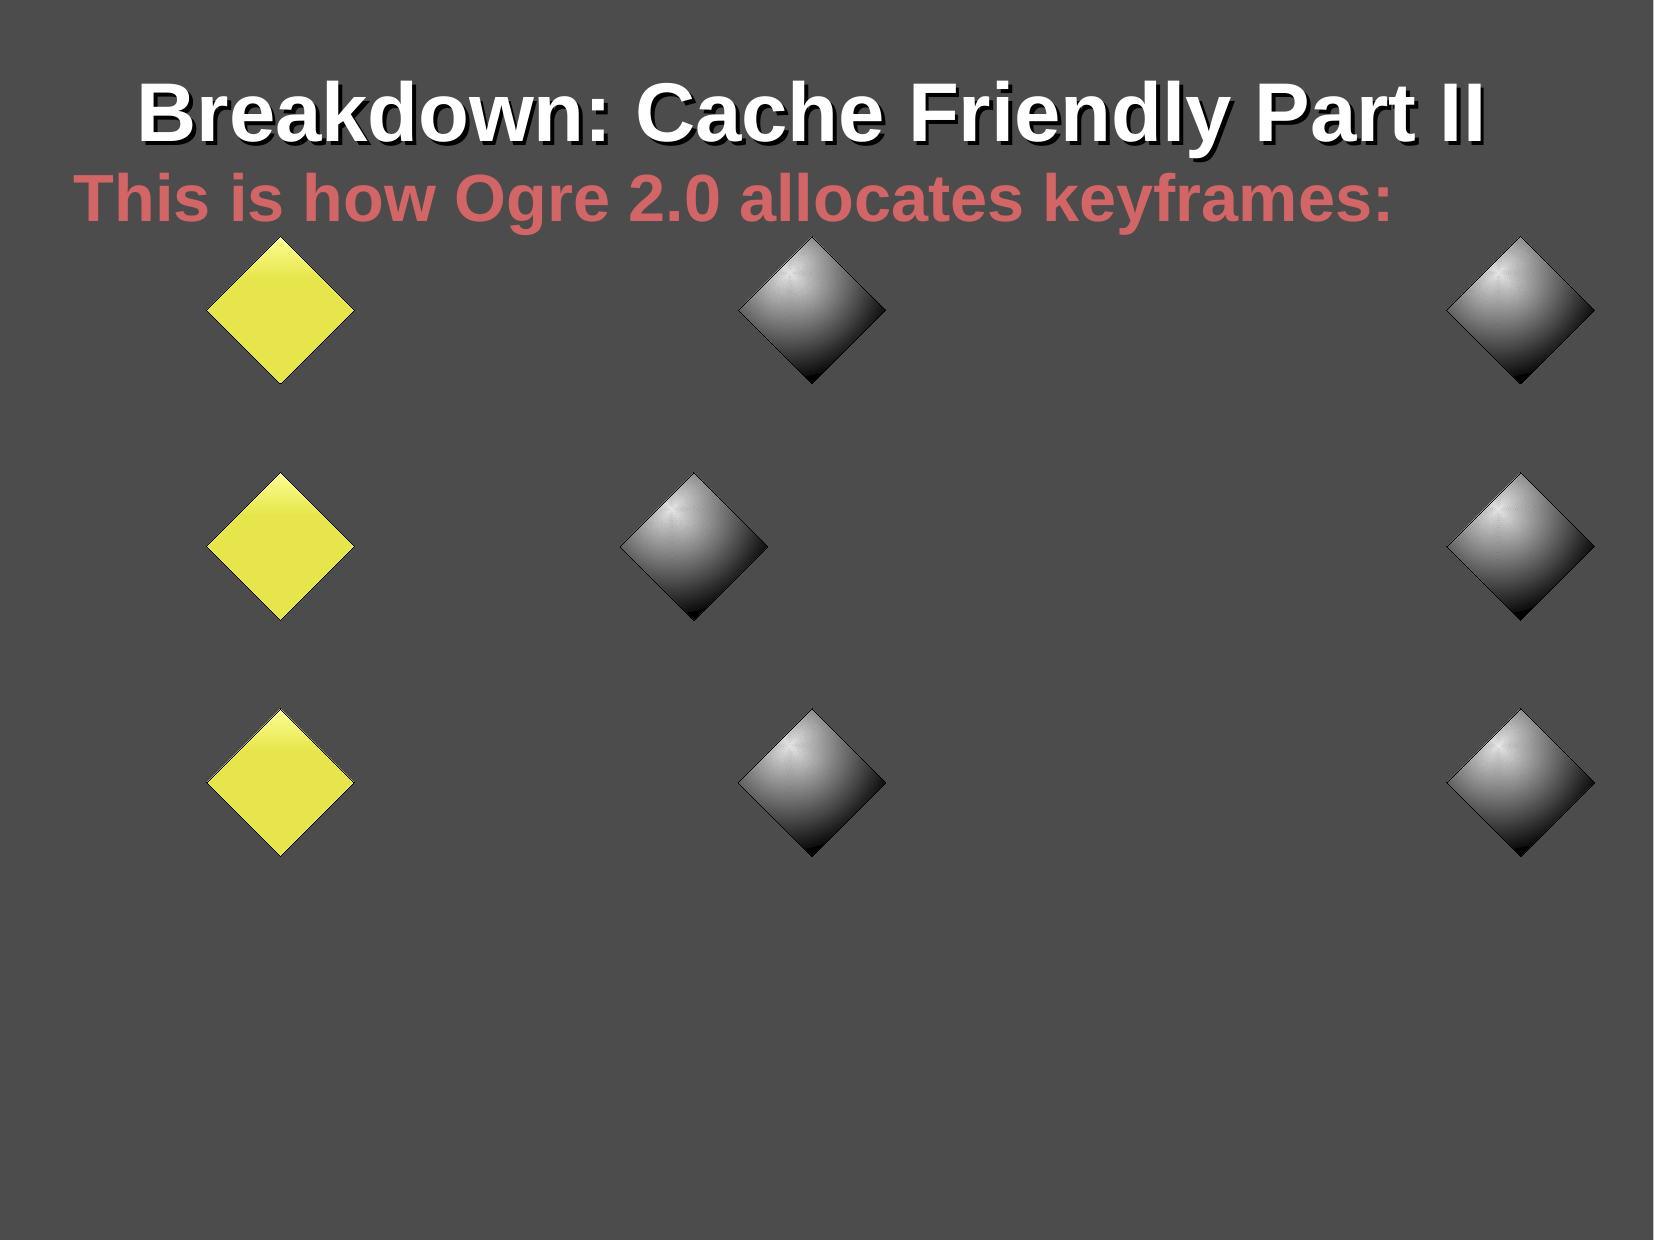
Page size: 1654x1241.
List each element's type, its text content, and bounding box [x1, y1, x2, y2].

text_box [1446, 708, 1595, 857]
text_box Breakdown: Cache Friendly Part II [88, 59, 1536, 153]
text_box [206, 244, 355, 384]
text_box [738, 244, 886, 384]
text_box [1446, 244, 1595, 384]
text_box [206, 708, 355, 857]
text_box [206, 472, 355, 621]
text_box [620, 472, 768, 621]
text_box [738, 708, 886, 857]
text_box This is how Ogre 2.0 allocates keyframes: [59, 153, 1565, 244]
text_box [1446, 472, 1595, 621]
